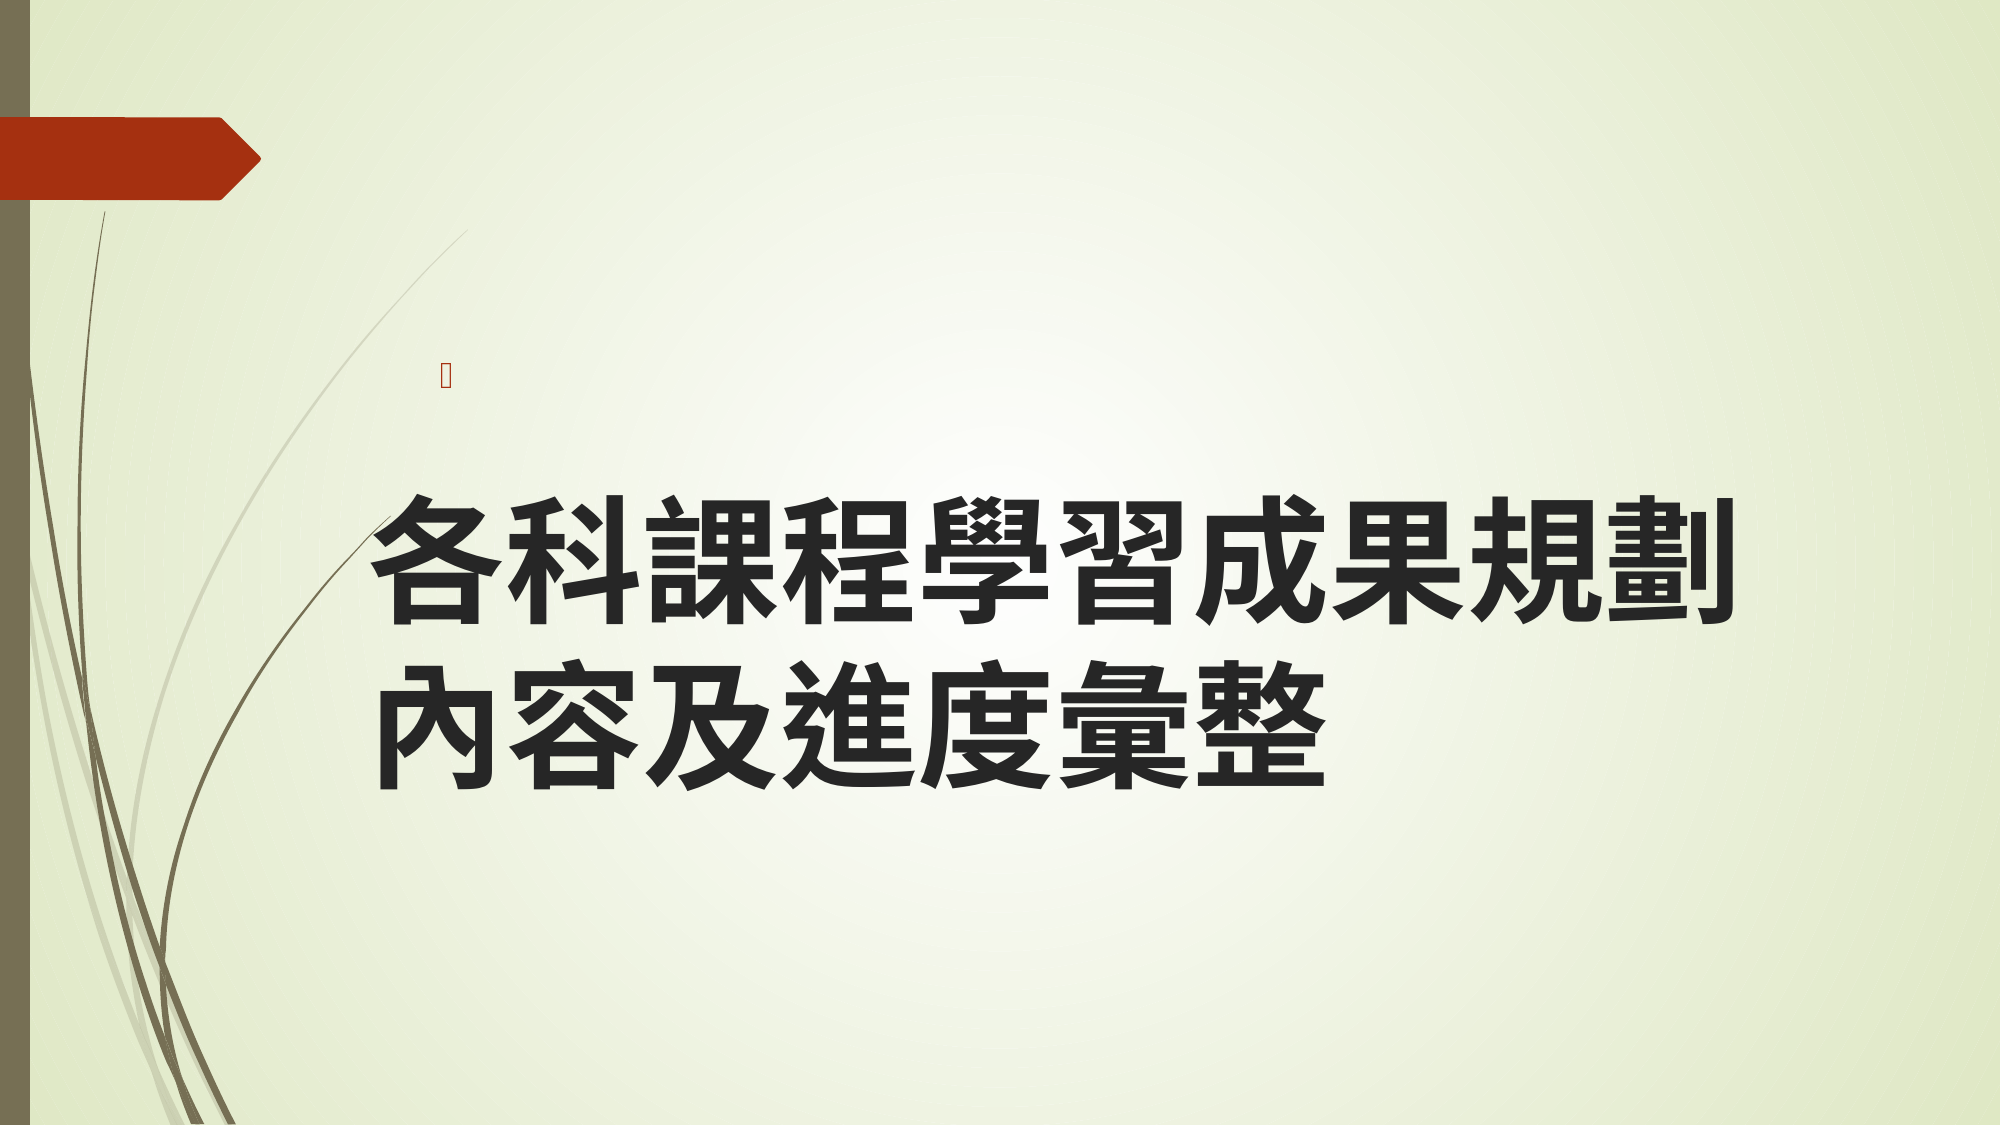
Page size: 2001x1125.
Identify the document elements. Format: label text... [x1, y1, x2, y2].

title 各科課程學習成果規劃內容及進度彙整 [352, 467, 424, 678]
list [424, 350, 1888, 970]
